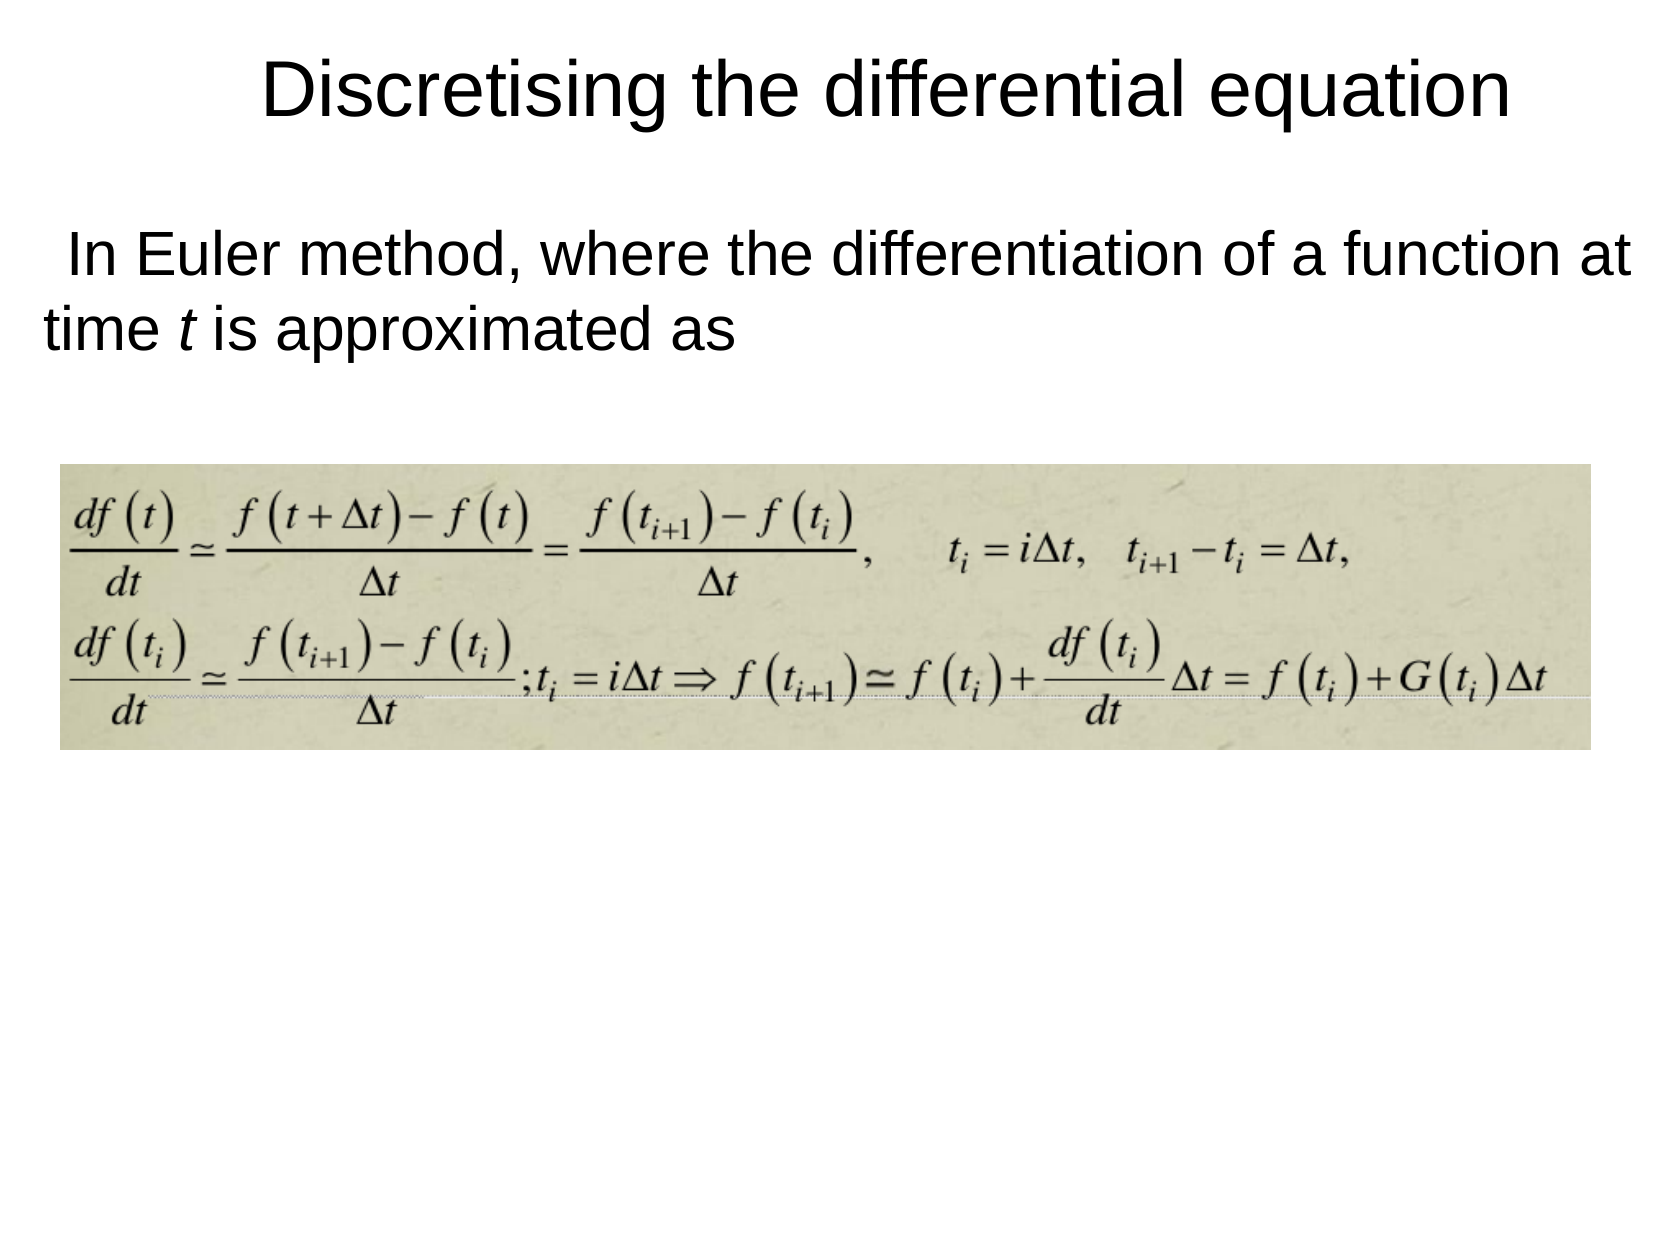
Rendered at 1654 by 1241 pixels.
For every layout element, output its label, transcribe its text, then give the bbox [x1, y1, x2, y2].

text_box In Euler method, where the differentiation of a function at time t is approximated as [28, 120, 1654, 371]
title Discretising the differential equation [210, 30, 1561, 120]
picture [60, 464, 1591, 751]
